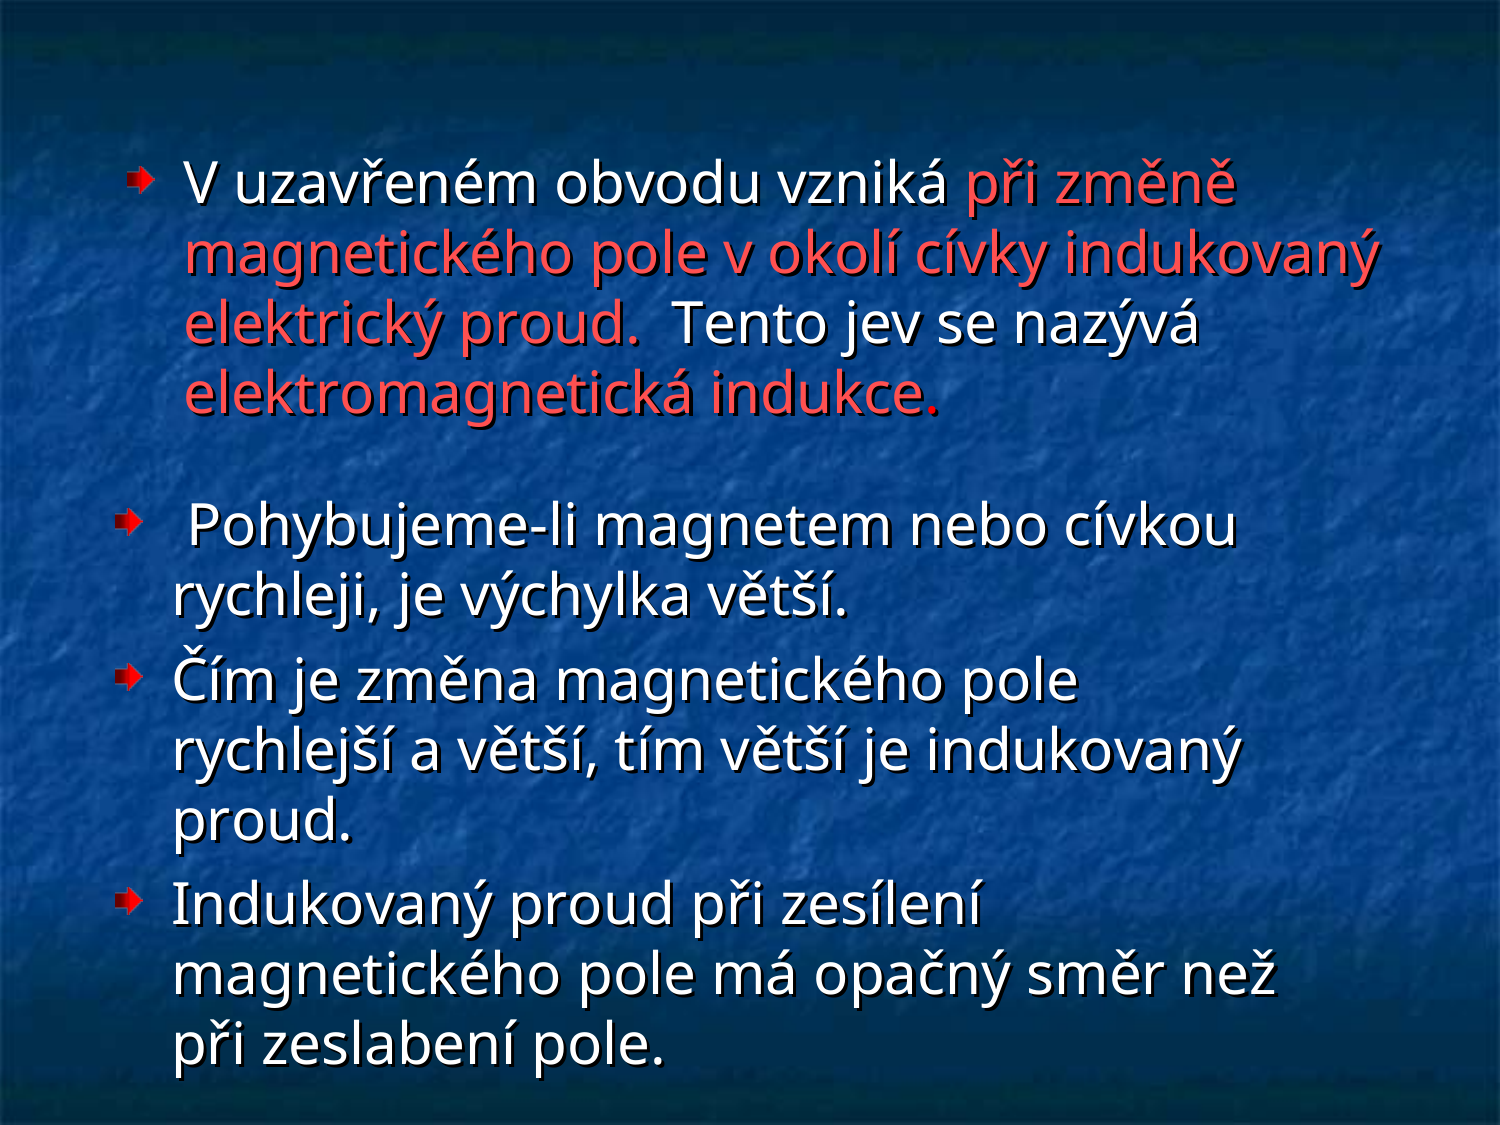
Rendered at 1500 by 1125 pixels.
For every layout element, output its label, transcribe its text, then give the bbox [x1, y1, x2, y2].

text_box Pohybujeme-li magnetem nebo cívkou rychleji, je výchylka větší. Čím je změna magnetického pole rychlejší a větší, tím větší je indukovaný proud. Indukovaný proud při zesílení magnetického pole má opačný směr než při zeslabení pole. [100, 479, 1329, 811]
picture [0, 0, 1500, 1125]
list V uzavřeném obvodu vzniká při změně magnetického pole v okolí cívky indukovaný elektrický proud. Tento jev se nazývá elektromagnetická indukce. [112, 137, 1412, 528]
